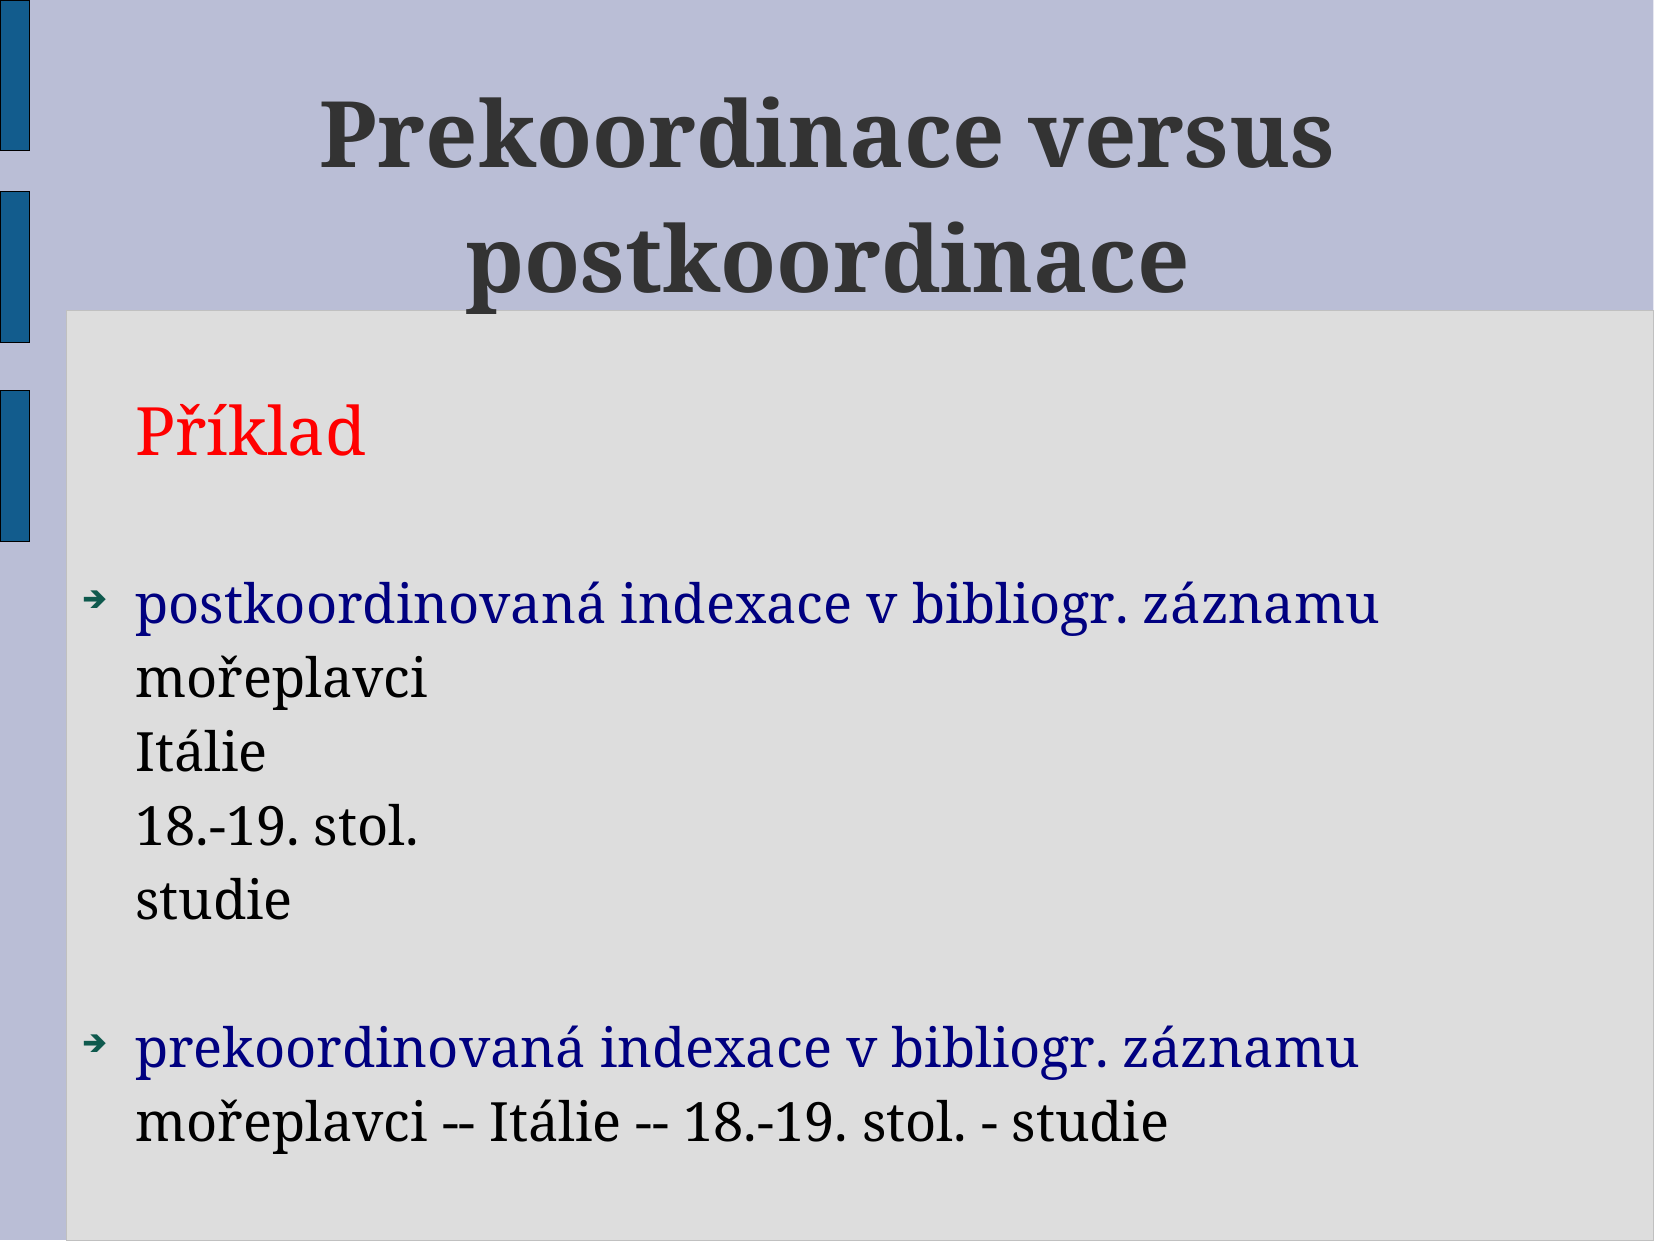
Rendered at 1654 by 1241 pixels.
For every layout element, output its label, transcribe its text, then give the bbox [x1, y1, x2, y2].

list Příklad postkoordinovaná indexace v bibliogr. záznamu mořeplavci Itálie 18.-19. stol. studie prekoordinovaná indexace v bibliogr. záznamu mořeplavci -- Itálie -- 18.-19. stol. - studie Pozn. Současné rešeršní systémy vyhledávají i v jednotlivých prvcích předmětového hesla. Rozdíl znatelný při prohlížení v rejstřících. [64, 383, 1595, 1241]
title Prekoordinace versus postkoordinace [121, 90, 1534, 299]
